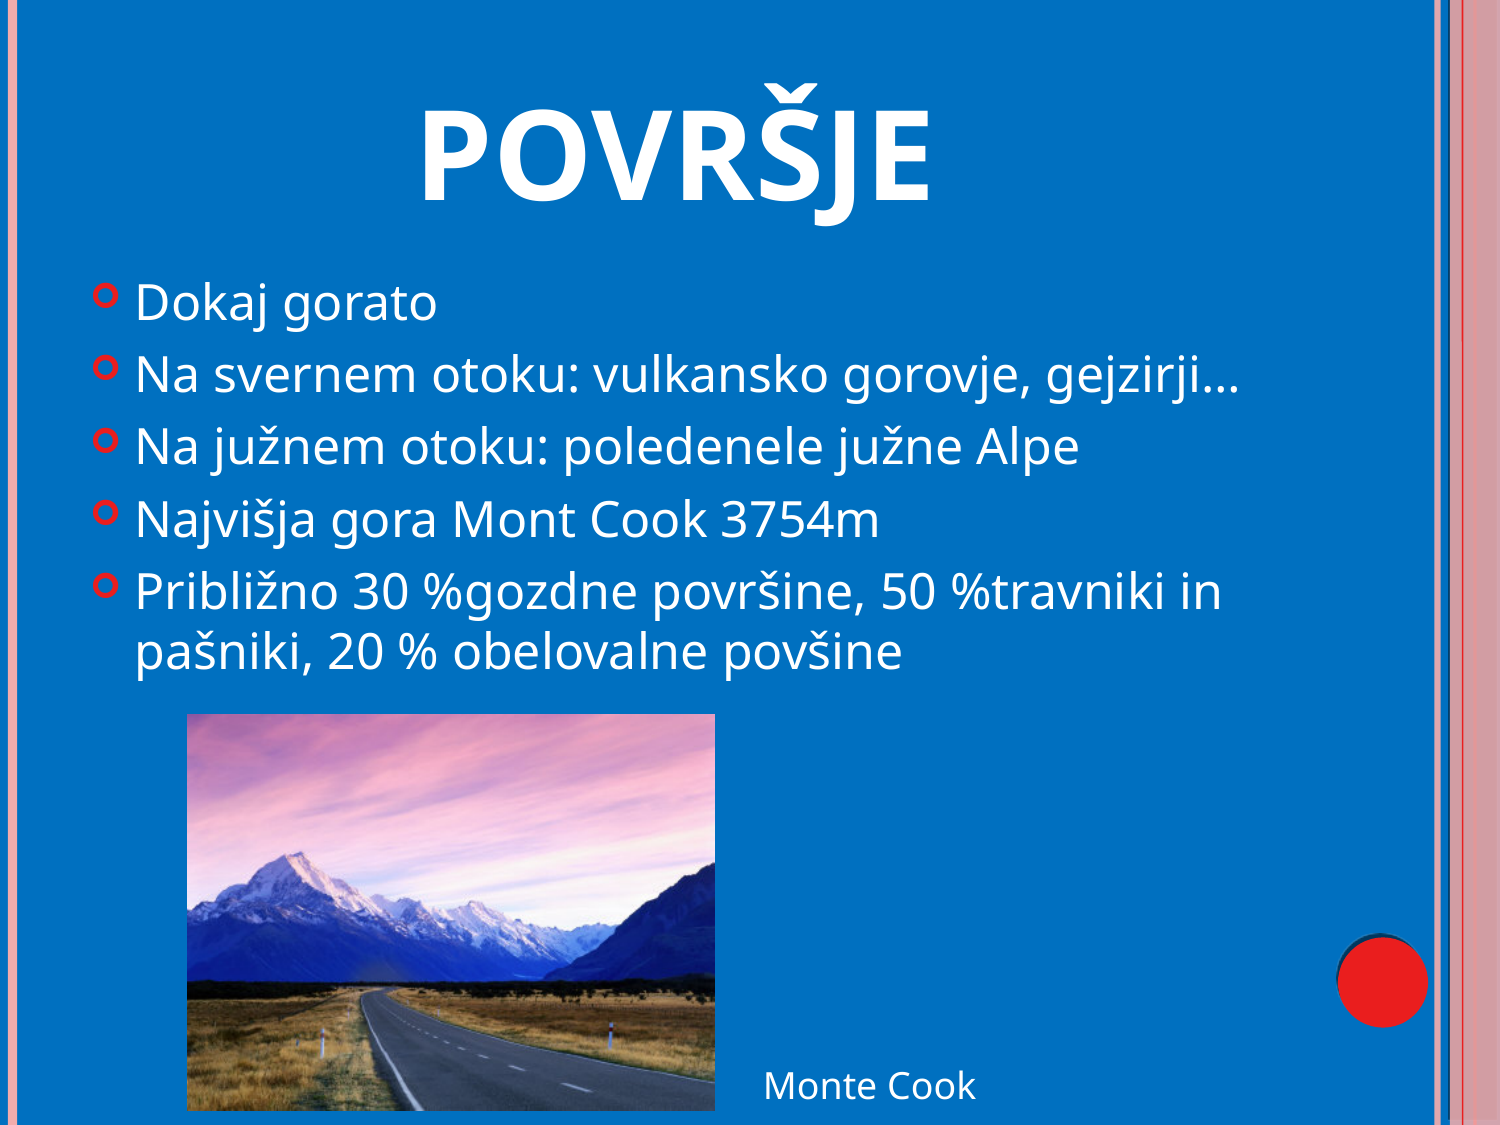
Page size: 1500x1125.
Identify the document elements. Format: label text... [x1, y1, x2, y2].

list Dokaj gorato Na svernem otoku: vulkansko gorovje, gejzirji… Na južnem otoku: poledenele južne Alpe Najvišja gora Mont Cook 3754m Približno 30 %gozdne površine, 50 %travniki in pašniki, 20 % obelovalne povšine [75, 262, 1300, 1062]
title Površje [75, 45, 1300, 233]
text_box Monte Cook [748, 1054, 992, 1115]
picture [187, 714, 715, 1111]
